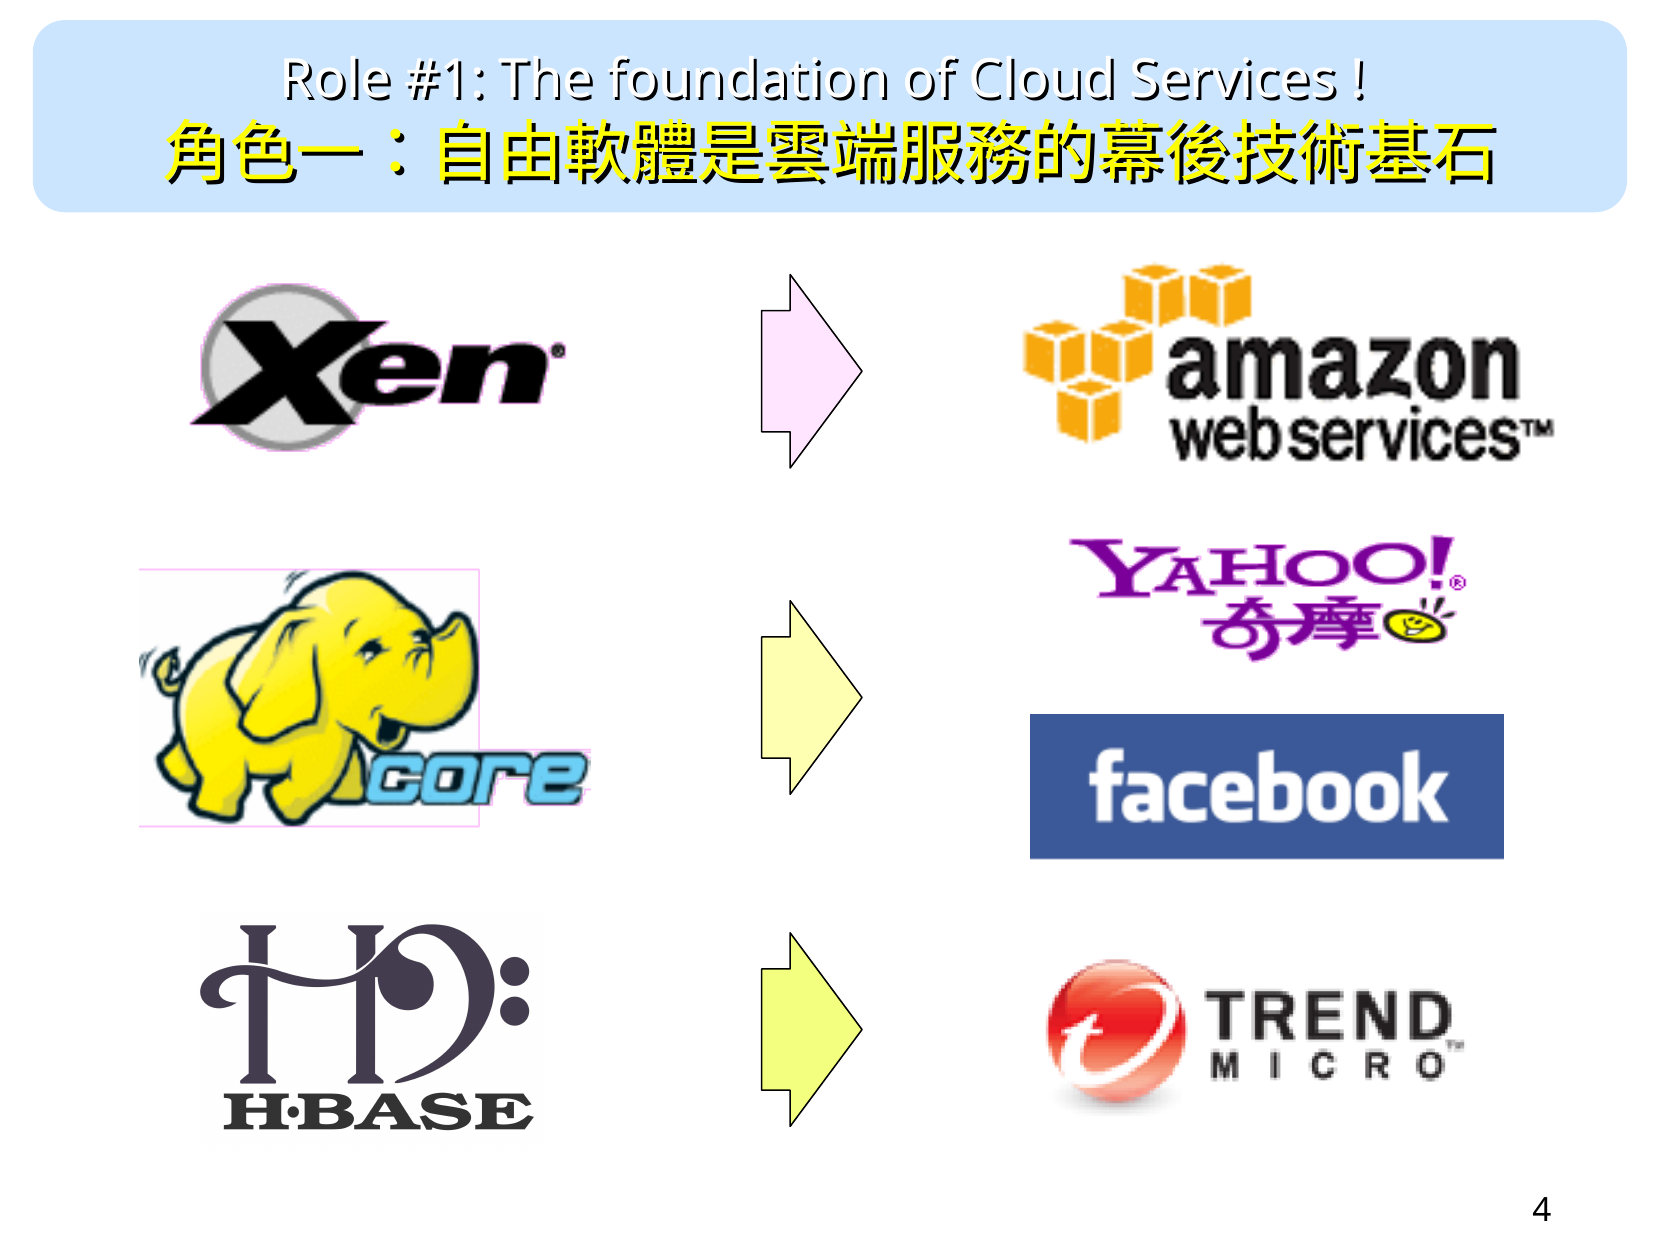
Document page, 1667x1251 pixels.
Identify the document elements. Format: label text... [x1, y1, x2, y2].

picture [1027, 920, 1501, 1139]
picture [987, 253, 1565, 489]
picture [180, 282, 591, 460]
text_box Role #1: The foundation of Cloud Services ! 角色一：自由軟體是雲端服務的幕後技術基石 [32, 20, 1628, 213]
picture [139, 565, 591, 830]
text_box [761, 600, 863, 795]
picture [194, 909, 549, 1150]
picture [1001, 513, 1554, 691]
text_box [761, 274, 863, 469]
text_box [761, 932, 863, 1127]
picture [1030, 714, 1504, 881]
